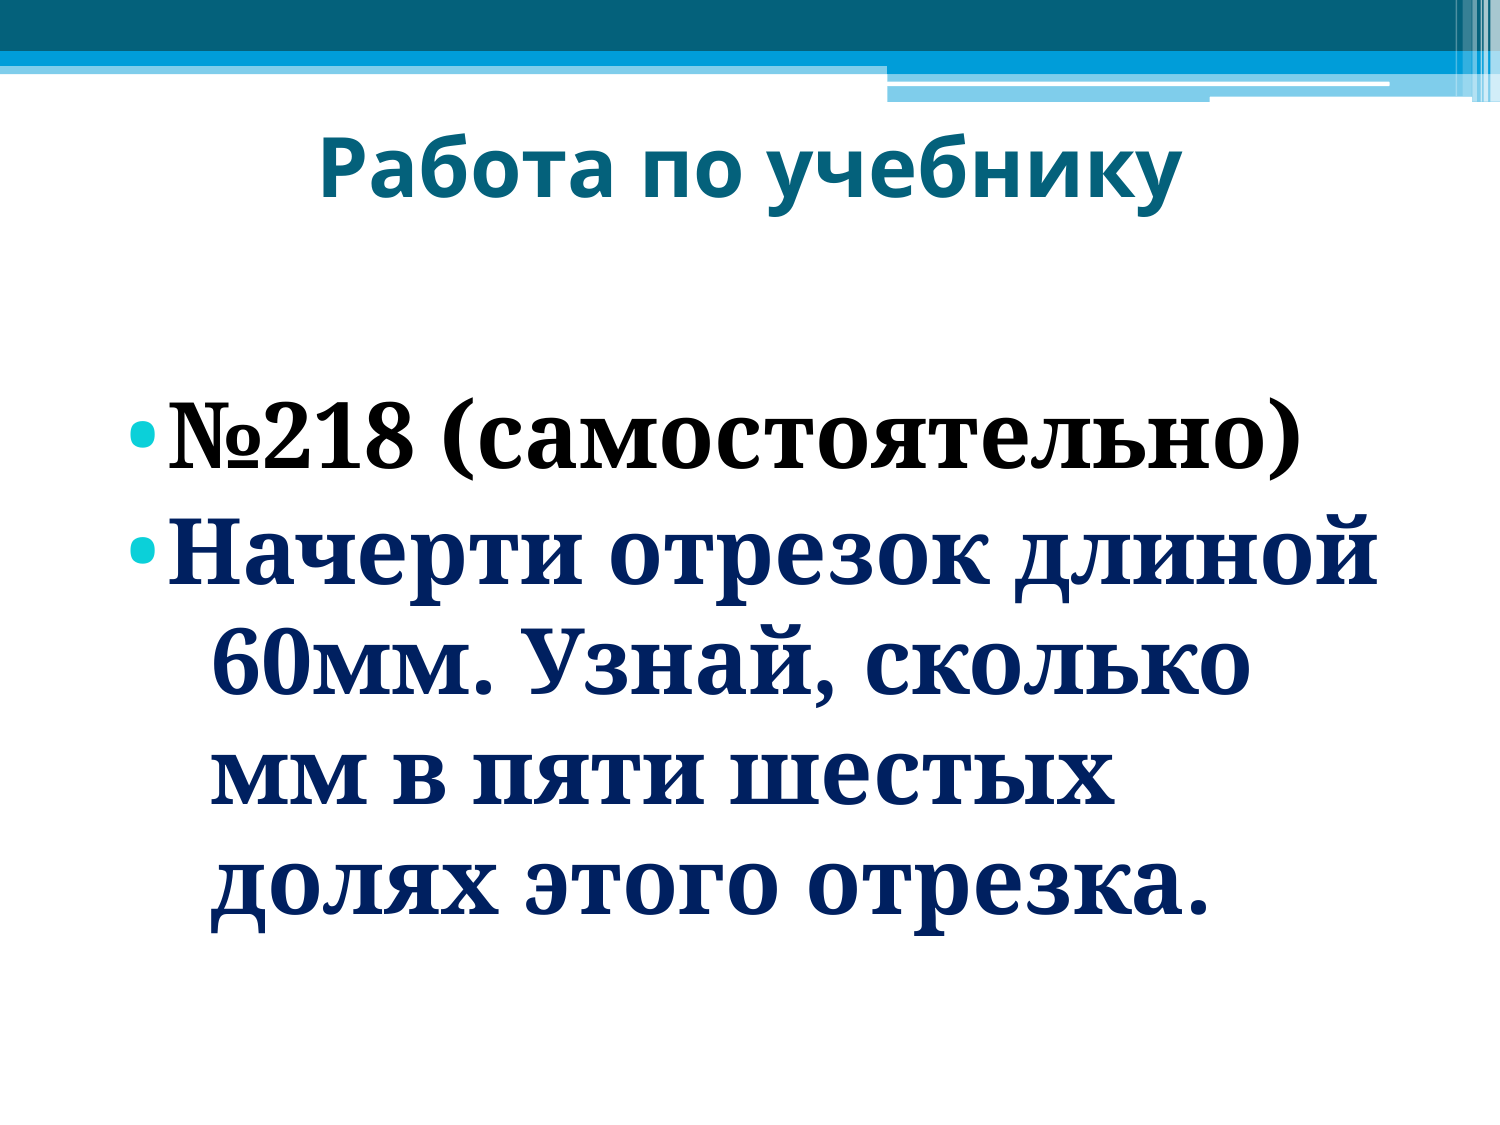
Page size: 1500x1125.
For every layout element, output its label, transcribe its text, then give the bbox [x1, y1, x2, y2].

title Работа по учебнику [75, 105, 1426, 223]
list №218 (самостоятельно) Начерти отрезок длиной 60мм. Узнай, сколько мм в пяти шестых долях этого отрезка. [75, 368, 1426, 1079]
